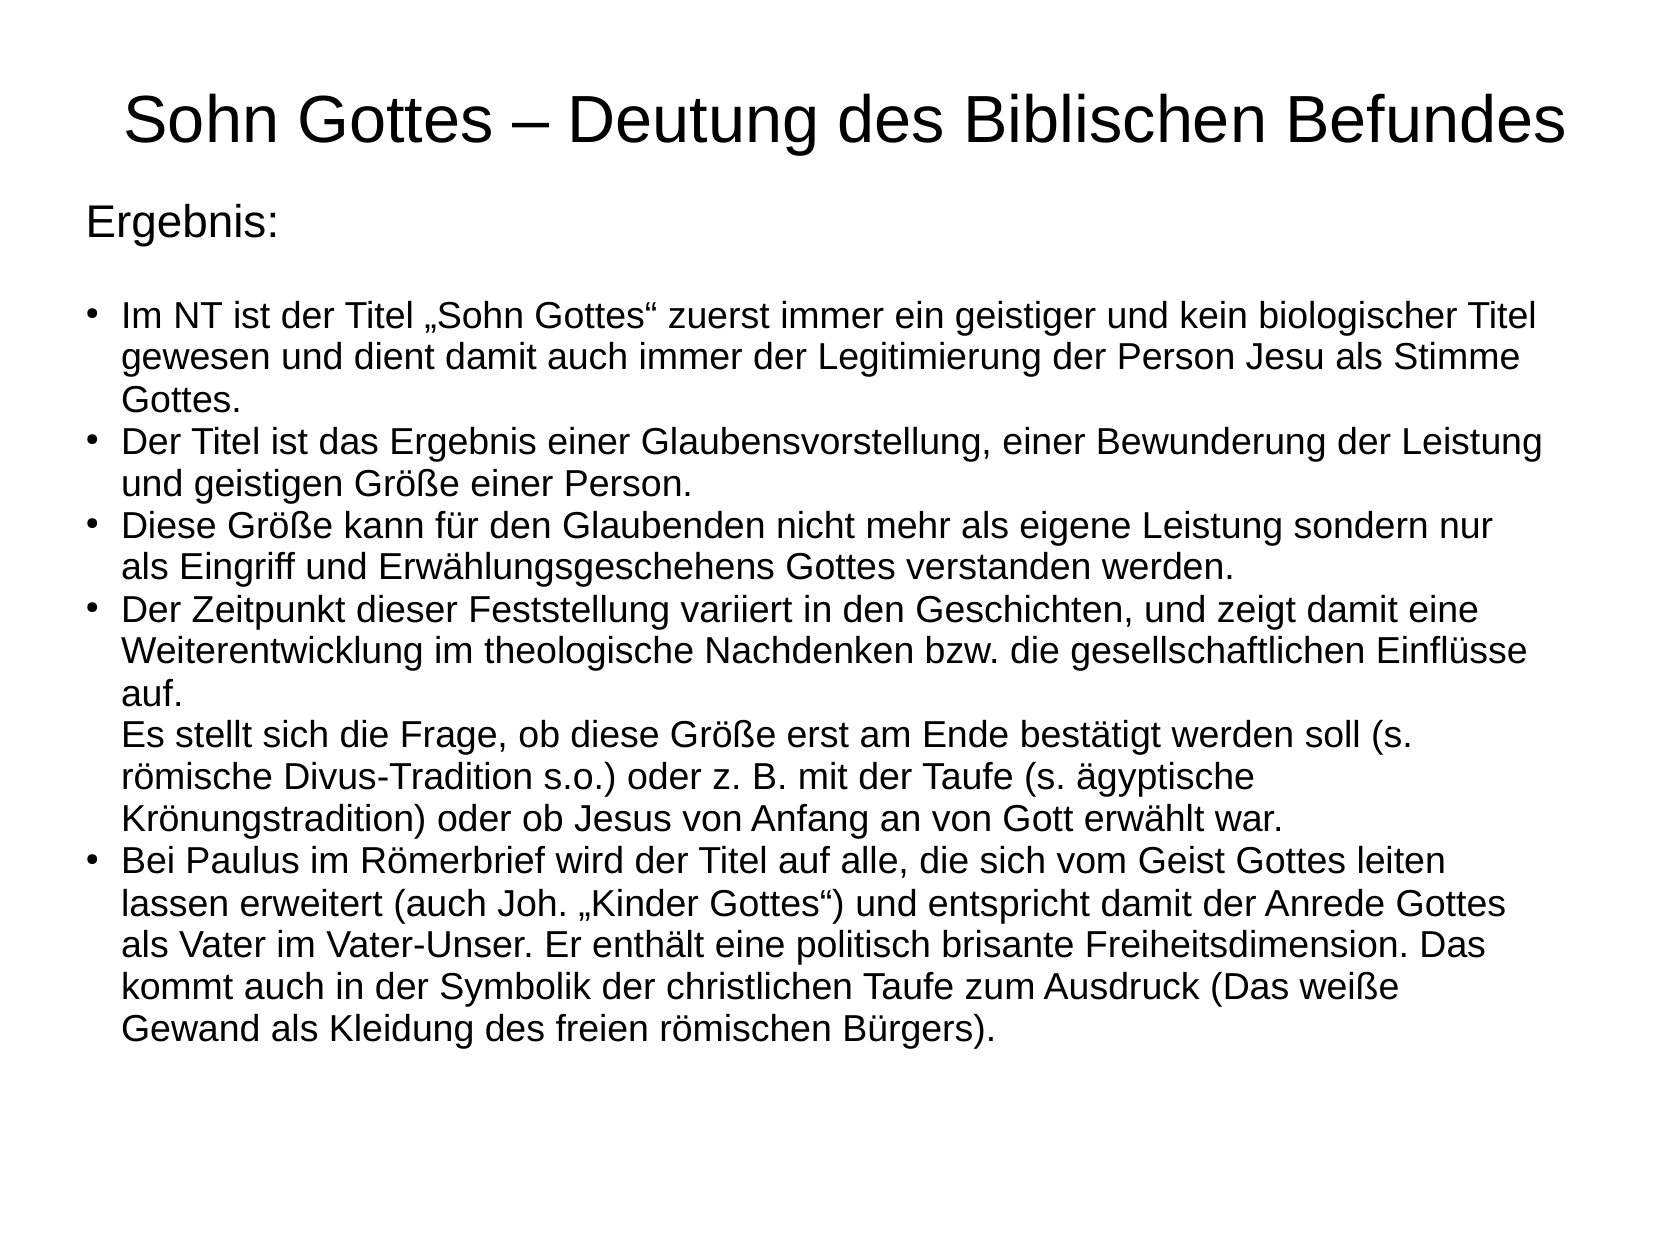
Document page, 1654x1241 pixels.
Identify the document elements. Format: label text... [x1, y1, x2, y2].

text_box Ergebnis: Im NT ist der Titel „Sohn Gottes“ zuerst immer ein geistiger und kein biologischer Titel gewesen und dient damit auch immer der Legitimierung der Person Jesu als Stimme Gottes. Der Titel ist das Ergebnis einer Glaubensvorstellung, einer Bewunderung der Leistung und geistigen Größe einer Person. Diese Größe kann für den Glaubenden nicht mehr als eigene Leistung sondern nur als Eingriff und Erwählungsgeschehens Gottes verstanden werden. Der Zeitpunkt dieser Feststellung variiert in den Geschichten, und zeigt damit eine Weiterentwicklung im theologische Nachdenken bzw. die gesellschaftlichen Einflüsse auf. Es stellt sich die Frage, ob diese Größe erst am Ende bestätigt werden soll (s. römische Divus-Tradition s.o.) oder z. B. mit der Taufe (s. ägyptische Krönungstradition) oder ob Jesus von Anfang an von Gott erwählt war. Bei Paulus im Römerbrief wird der Titel auf alle, die sich vom Geist Gottes leiten lassen erweitert (auch Joh. „Kinder Gottes“) und entspricht damit der Anrede Gottes als Vater im Vater-Unser. Er enthält eine politisch brisante Freiheitsdimension. Das kommt auch in der Symbolik der christlichen Taufe zum Ausdruck (Das weiße Gewand als Kleidung des freien römischen Bürgers). [70, 188, 1560, 1058]
title Sohn Gottes – Deutung des Biblischen Befundes [82, 49, 1572, 190]
